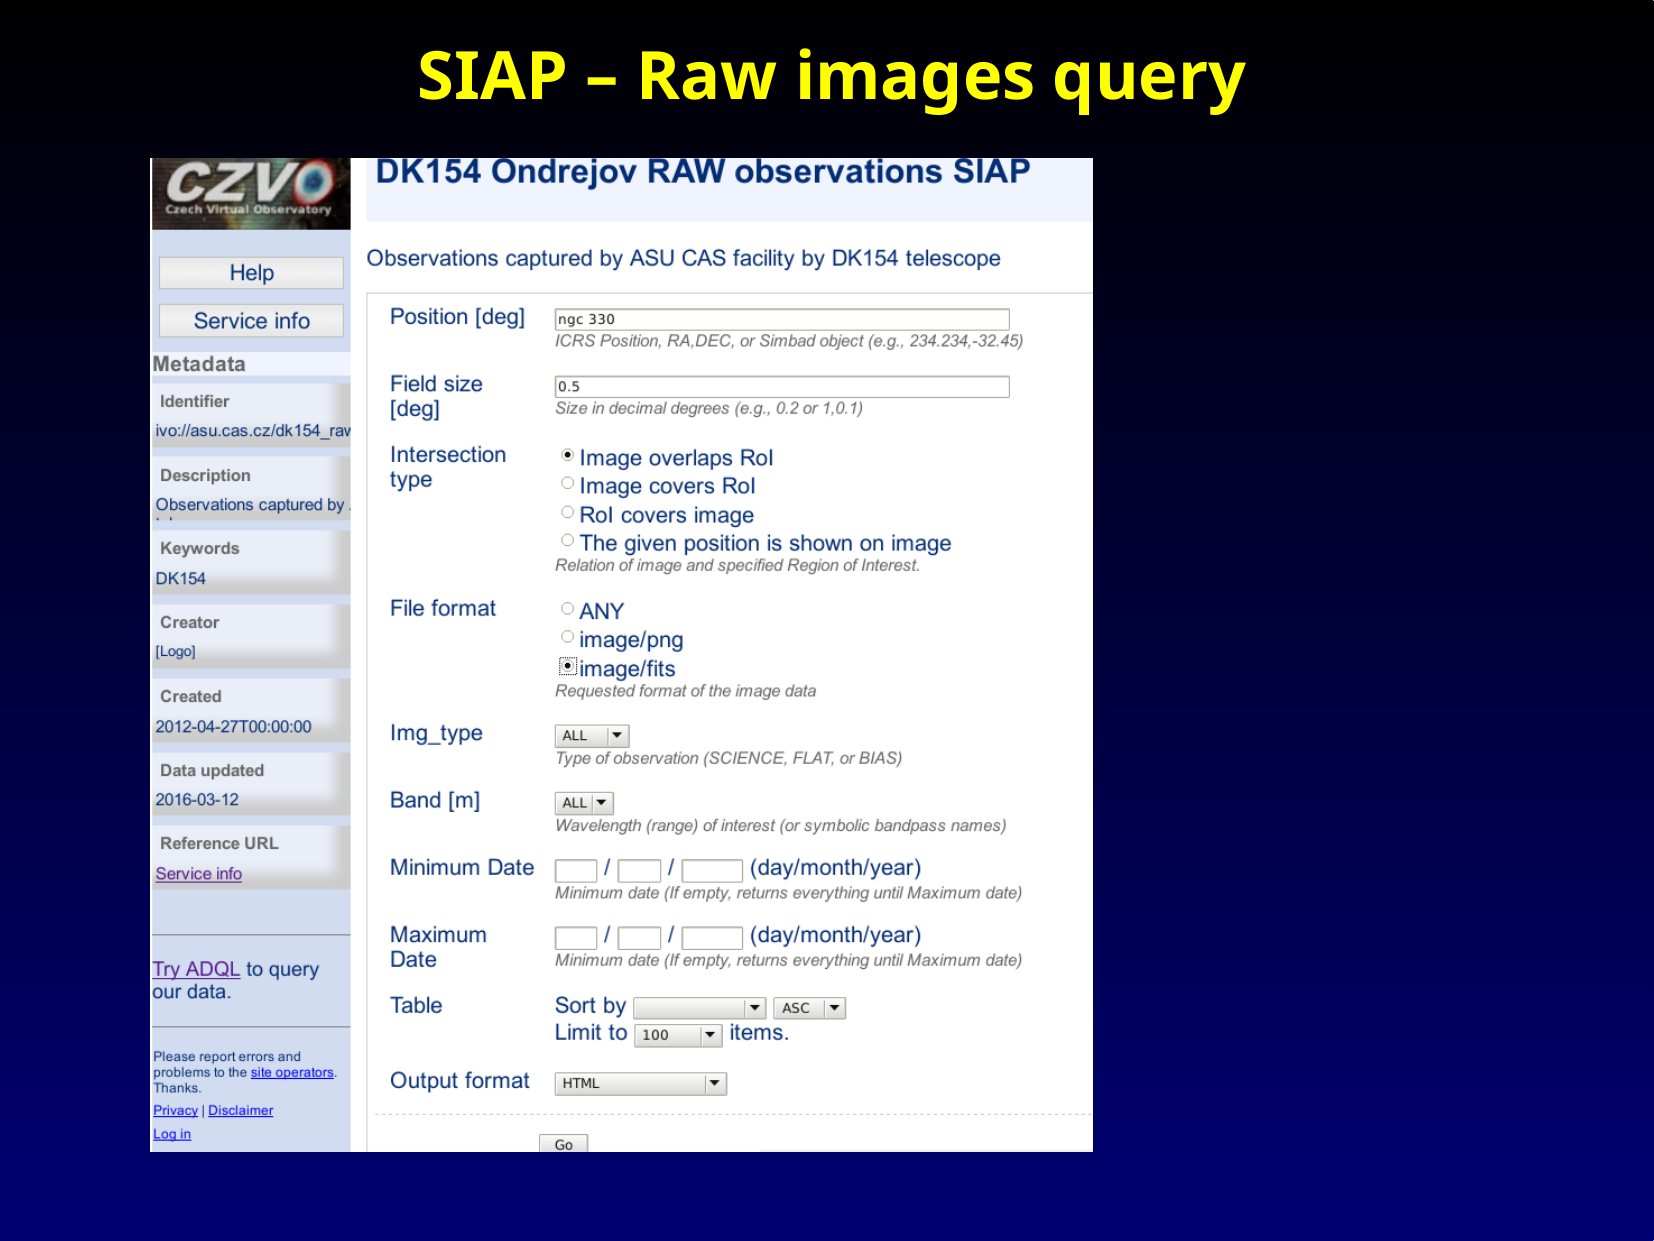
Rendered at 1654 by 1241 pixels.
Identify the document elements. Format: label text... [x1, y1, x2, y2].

title SIAP – Raw images query [88, 29, 1577, 119]
picture [150, 158, 1093, 1152]
list [88, 147, 1577, 1229]
